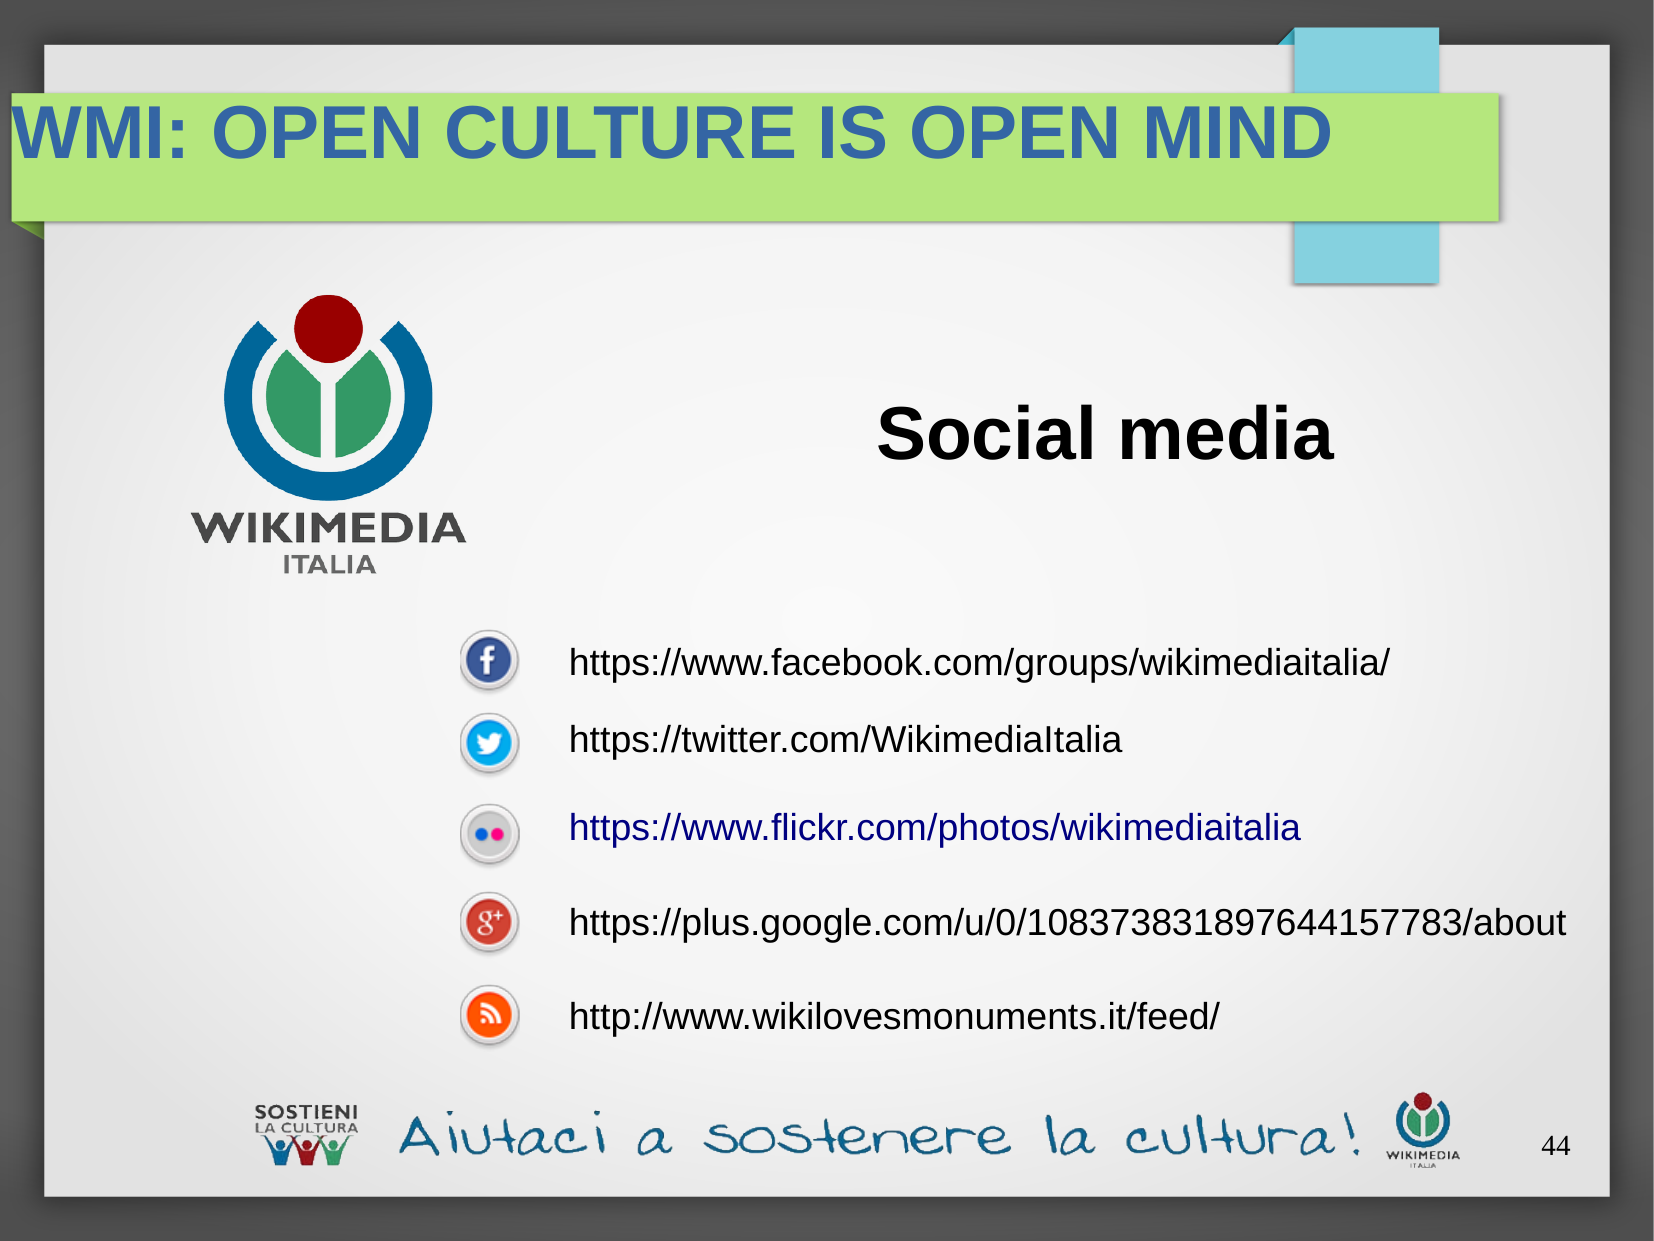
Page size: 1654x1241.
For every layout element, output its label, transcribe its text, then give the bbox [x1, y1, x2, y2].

text_box https://plus.google.com/u/0/108373831897644157783/about [554, 893, 1607, 951]
picture [0, 0, 1654, 1241]
text_box Social media [675, 384, 1621, 508]
title WMI: OPEN CULTURE IS OPEN MIND [11, 17, 1642, 249]
text_box https://www.flickr.com/photos/wikimediaitalia [554, 799, 1571, 863]
text_box https://www.facebook.com/groups/wikimediaitalia/ [554, 634, 1406, 691]
subtitle [94, 614, 1607, 1123]
text_box http://www.wikilovesmonuments.it/feed/ [554, 988, 1406, 1046]
text_box https://twitter.com/WikimediaItalia [554, 710, 1406, 768]
